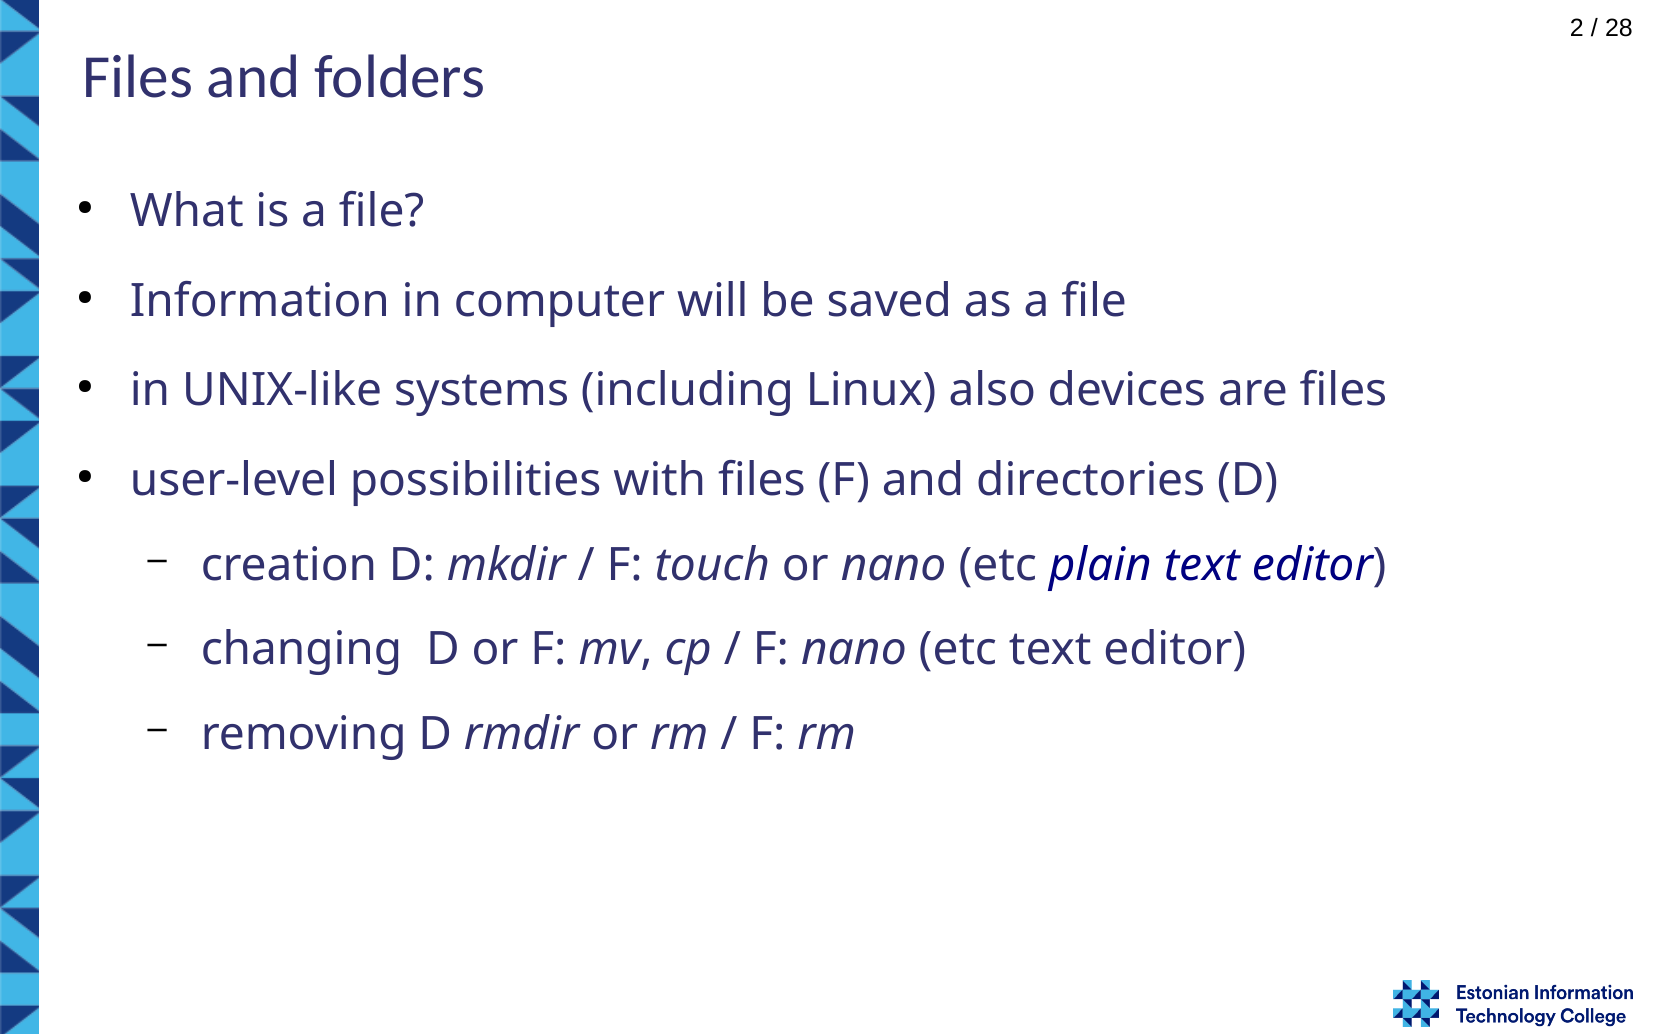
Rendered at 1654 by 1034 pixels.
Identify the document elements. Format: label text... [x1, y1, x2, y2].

title Files and folders [82, 29, 1571, 136]
picture [1393, 980, 1633, 1027]
list What is a file? Information in computer will be saved as a file in UNIX-like systems (including Linux) also devices are files user-level possibilities with files (F) and directories (D) creation D: mkdir / F: touch or nano (etc plain text editor) changing D or F: mv, cp / F: nano (etc text editor) removing D rmdir or rm / F: rm [59, 176, 1630, 895]
